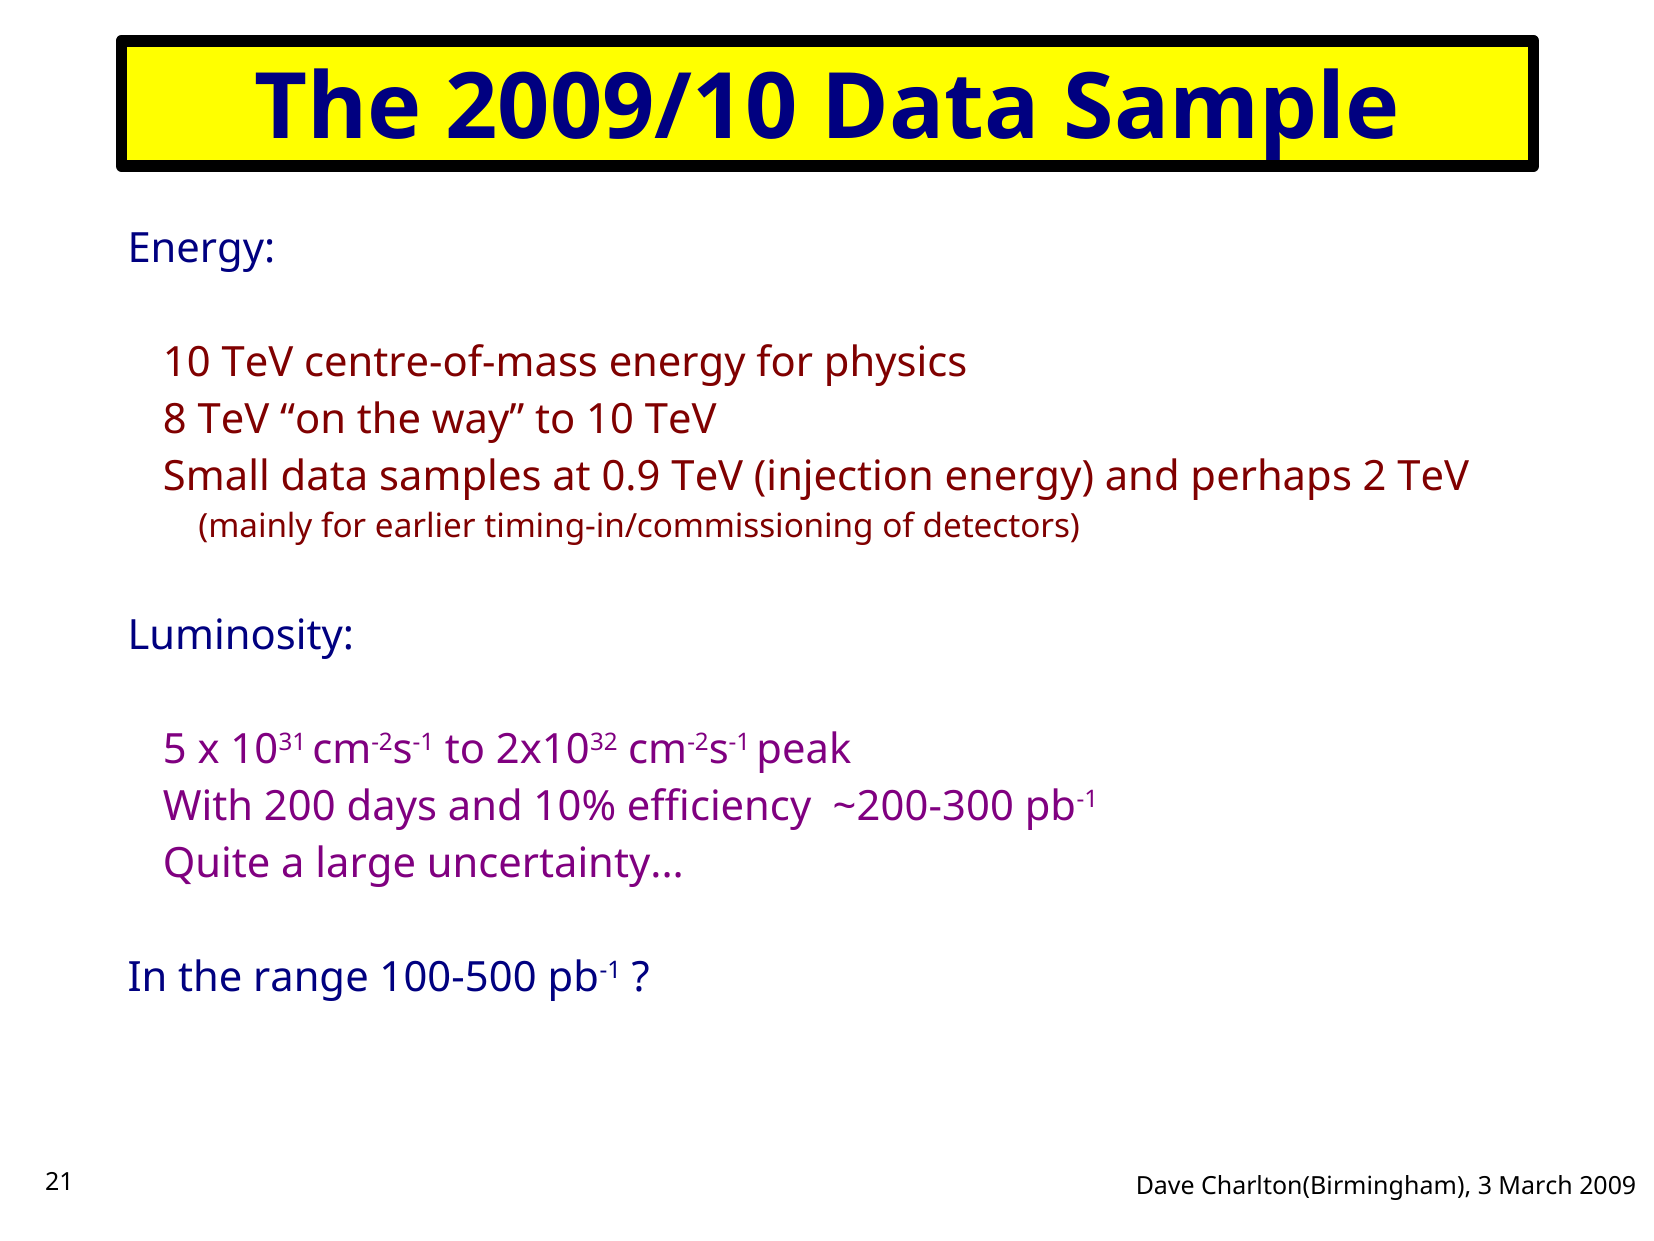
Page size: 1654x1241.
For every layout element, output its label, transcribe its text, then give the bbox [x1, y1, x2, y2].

text_box Energy: 10 TeV centre-of-mass energy for physics 8 TeV “on the way” to 10 TeV Small data samples at 0.9 TeV (injection energy) and perhaps 2 TeV (mainly for earlier timing-in/commissioning of detectors) Luminosity: 5 x 1031 cm-2s-1 to 2x1032 cm-2s-1 peak With 200 days and 10% efficiency ~200-300 pb-1 Quite a large uncertainty... In the range 100-500 pb-1 ? [127, 217, 1541, 1189]
title The 2009/10 Data Sample [121, 49, 1534, 158]
